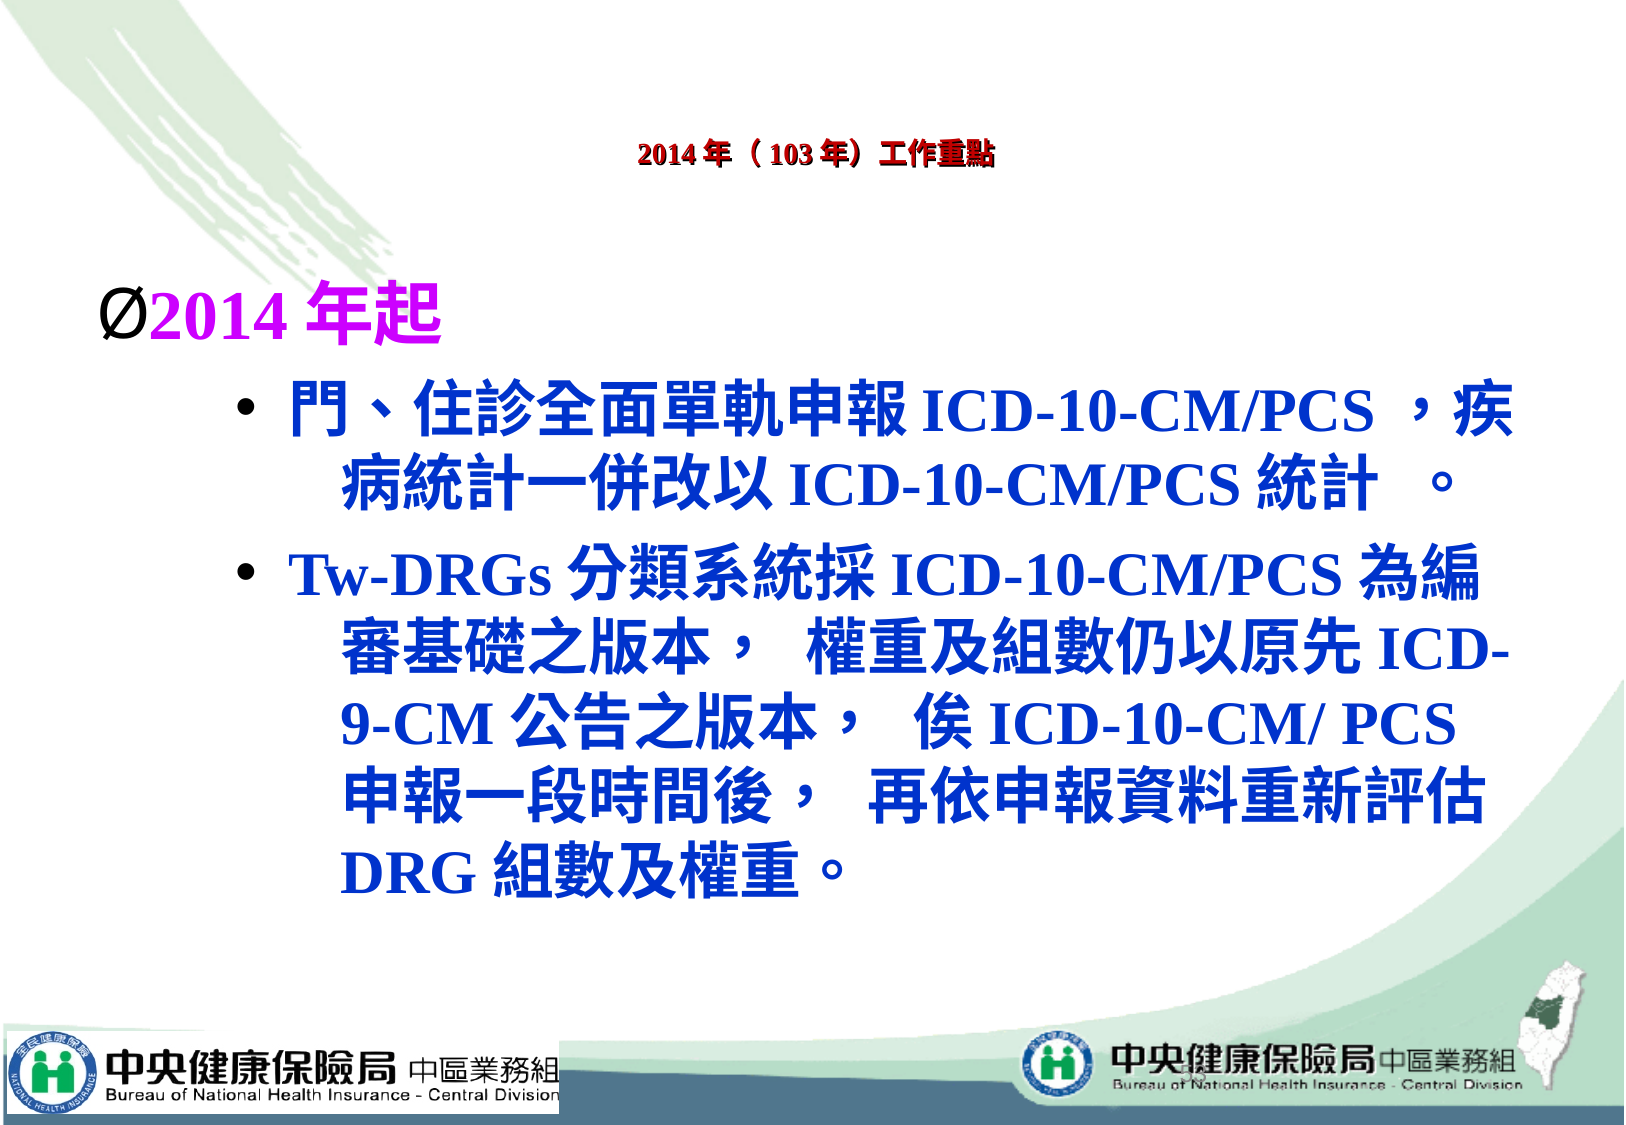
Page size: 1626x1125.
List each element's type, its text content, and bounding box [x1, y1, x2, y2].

title 2014年（103年）工作重點 [81, 58, 1544, 247]
list 2014年起 門、住診全面單軌申報ICD-10-CM/PCS，疾病統計一併改以ICD-10-CM/PCS統計 。 Tw-DRGs分類系統採ICD-10-CM/PCS為編審基礎之版本， 權重及組數仍以原先ICD-9-CM公告之版本， 俟ICD-10-CM/ PCS申報一段時間後， 再依申報資料重新評估DRG組數及權重。 [81, 262, 1544, 1005]
text_box [1164, 1042, 1544, 1103]
